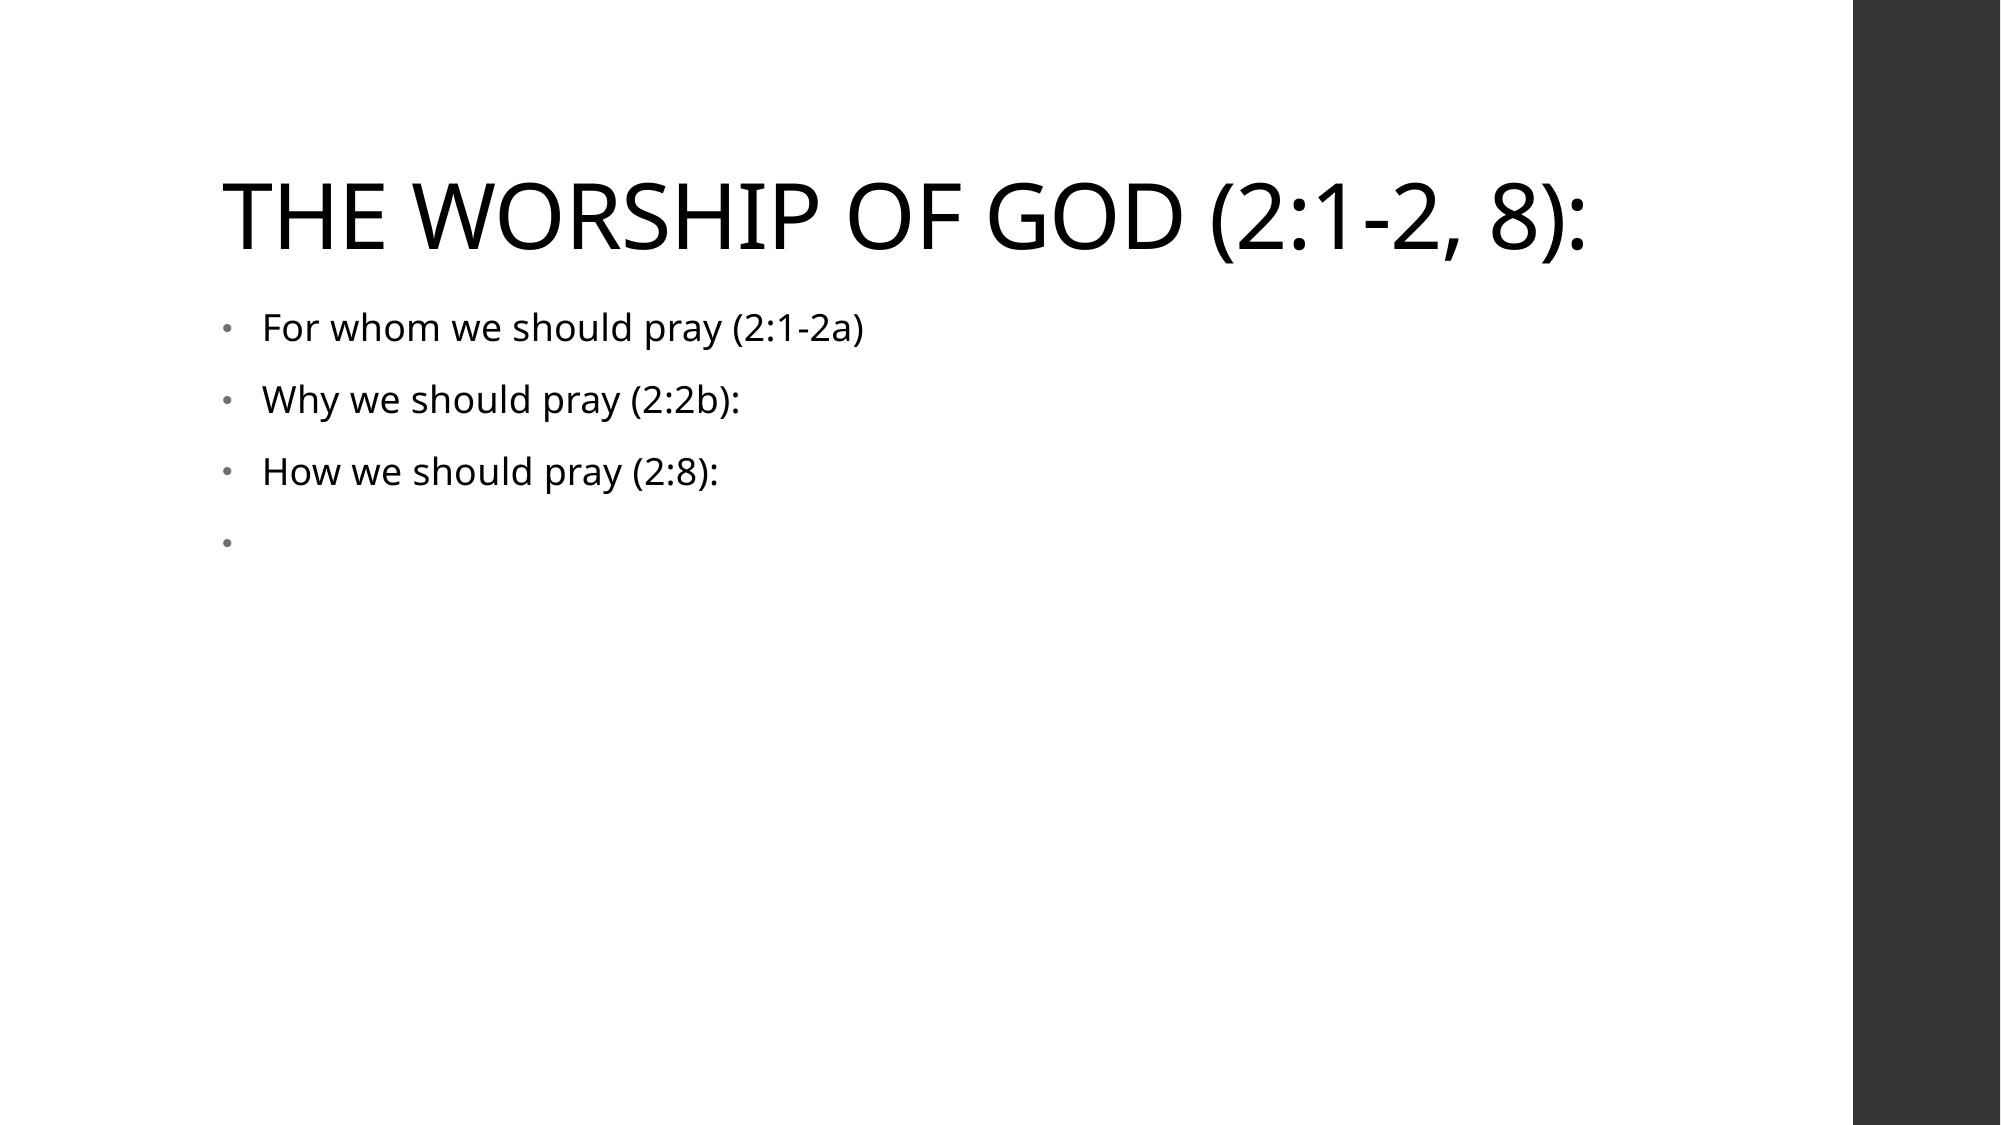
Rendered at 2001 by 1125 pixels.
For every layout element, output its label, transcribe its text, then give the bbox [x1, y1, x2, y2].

title THE WORSHIP OF GOD (2:1-2, 8): [206, 60, 1797, 278]
list For whom we should pray (2:1-2a) Why we should pray (2:2b): How we should pray (2:8): [206, 299, 1617, 1014]
